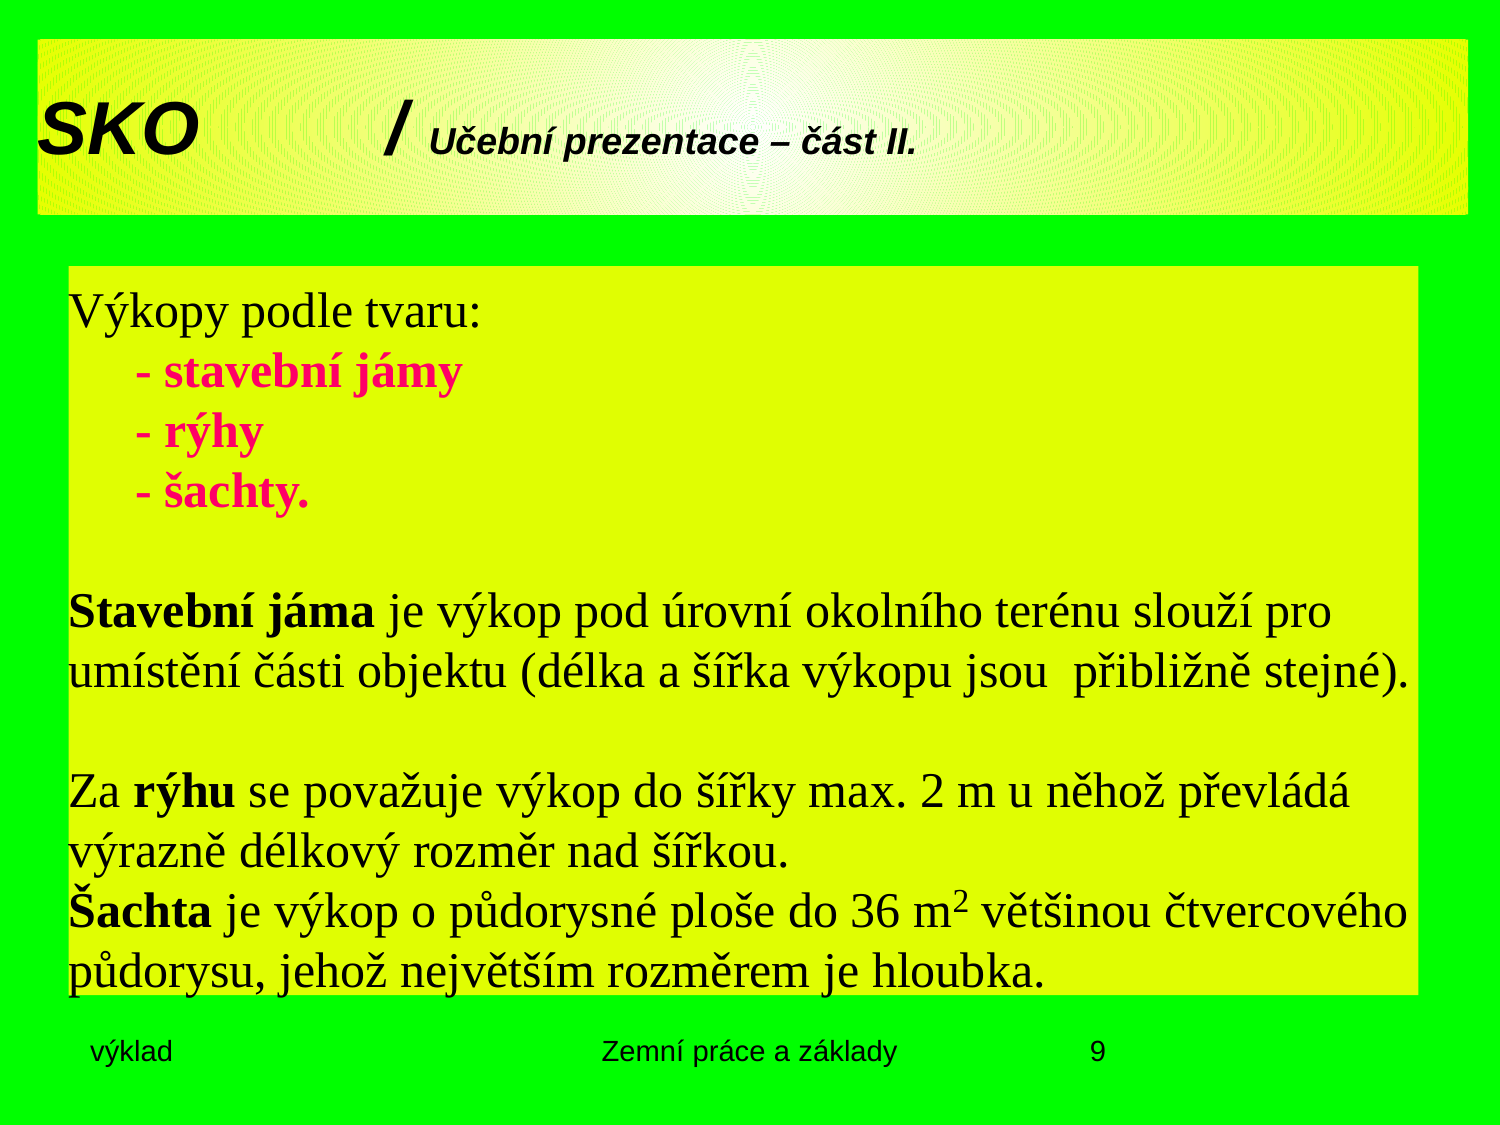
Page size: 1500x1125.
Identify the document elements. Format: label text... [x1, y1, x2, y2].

text_box výklad [75, 1024, 426, 1103]
text_box Zemní práce a základy [512, 1024, 988, 1103]
text_box SKO / Učební prezentace – část II. [38, 40, 1468, 214]
text_box Výkopy podle tvaru: - stavební jámy - rýhy - šachty. Stavební jáma je výkop pod úrovní okolního terénu slouží pro umístění části objektu (délka a šířka výkopu jsou přibližně stejné). Za rýhu se považuje výkop do šířky max. 2 m u něhož převládá výrazně délkový rozměr nad šířkou. Šachta je výkop o půdorysné ploše do 36 m2 většinou čtvercového půdorysu, jehož největším rozměrem je hloubka. [68, 266, 1419, 996]
text_box [1074, 1024, 1426, 1103]
